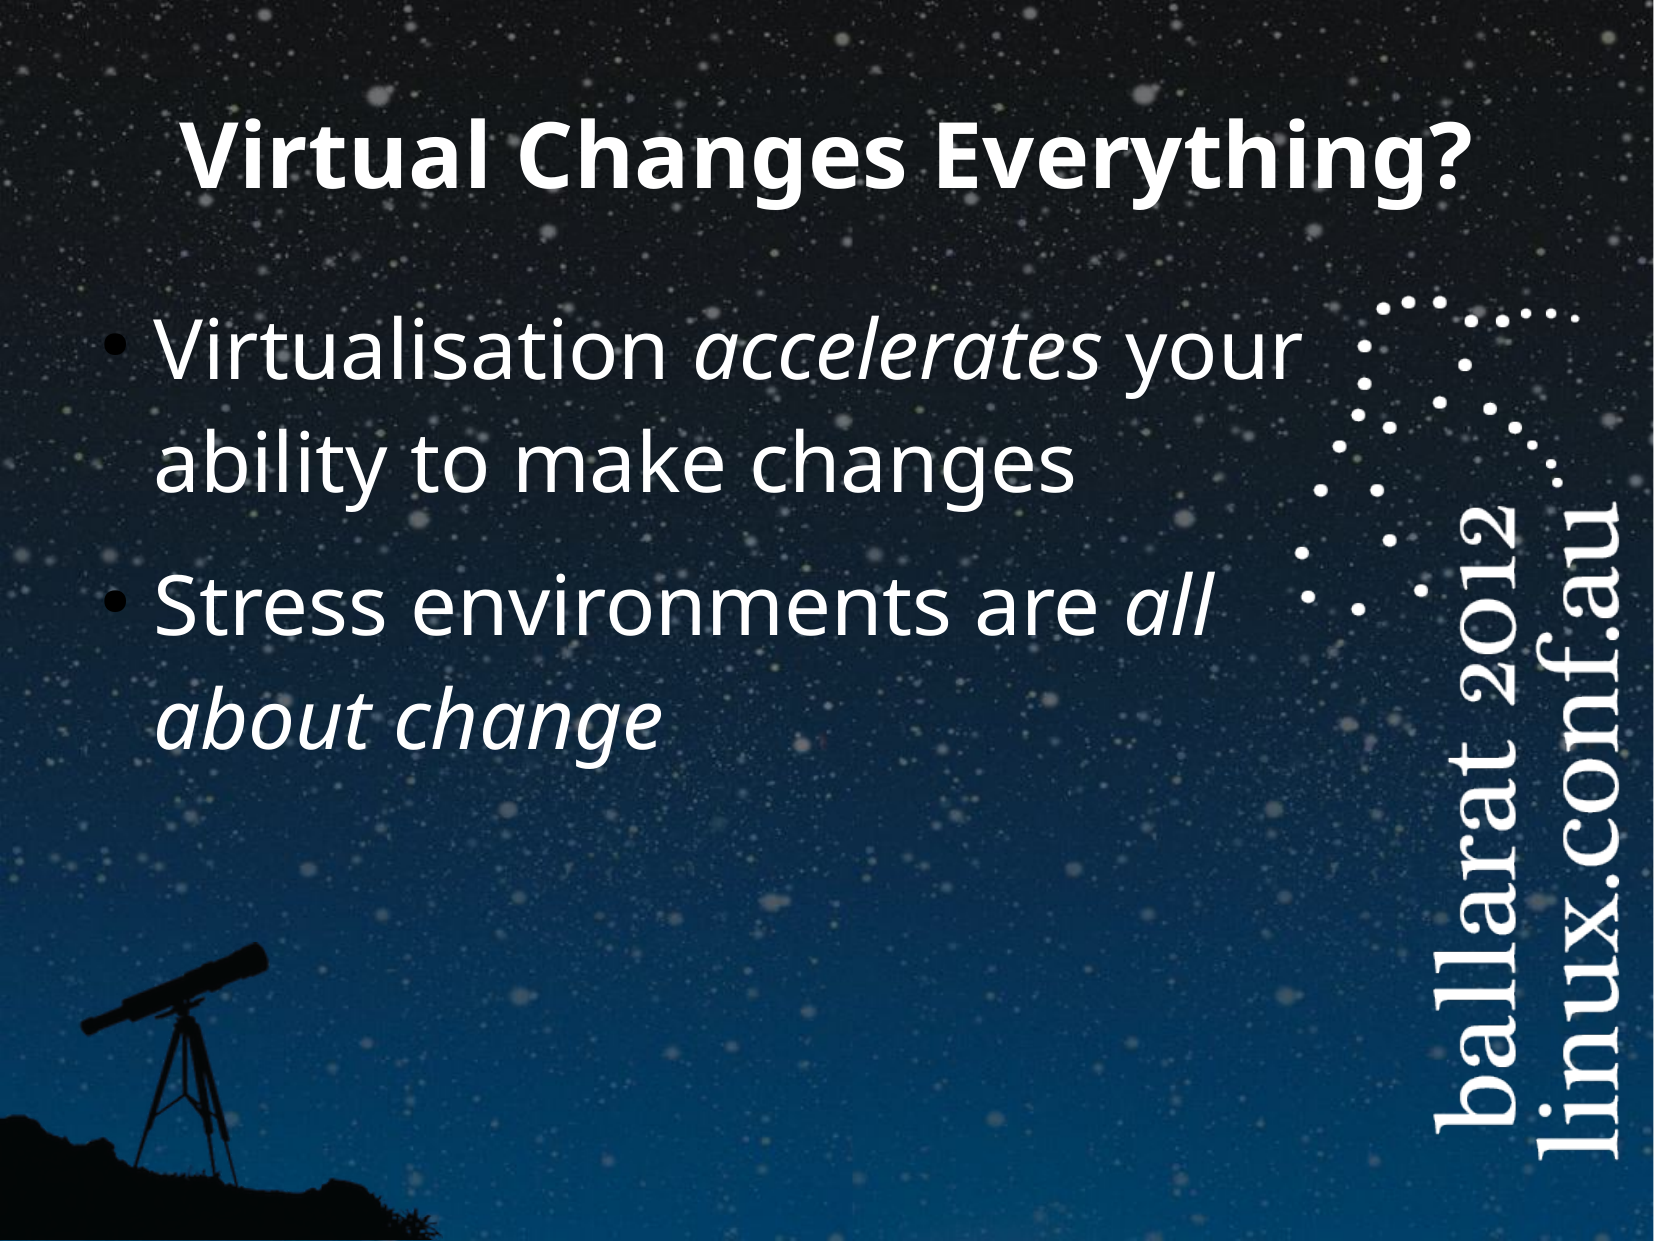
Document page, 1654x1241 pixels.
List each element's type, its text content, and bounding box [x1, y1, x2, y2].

picture [0, 0, 1654, 1241]
list Virtualisation accelerates your ability to make changes Stress environments are all about change [82, 290, 1388, 1109]
title Virtual Changes Everything? [82, 49, 1571, 257]
